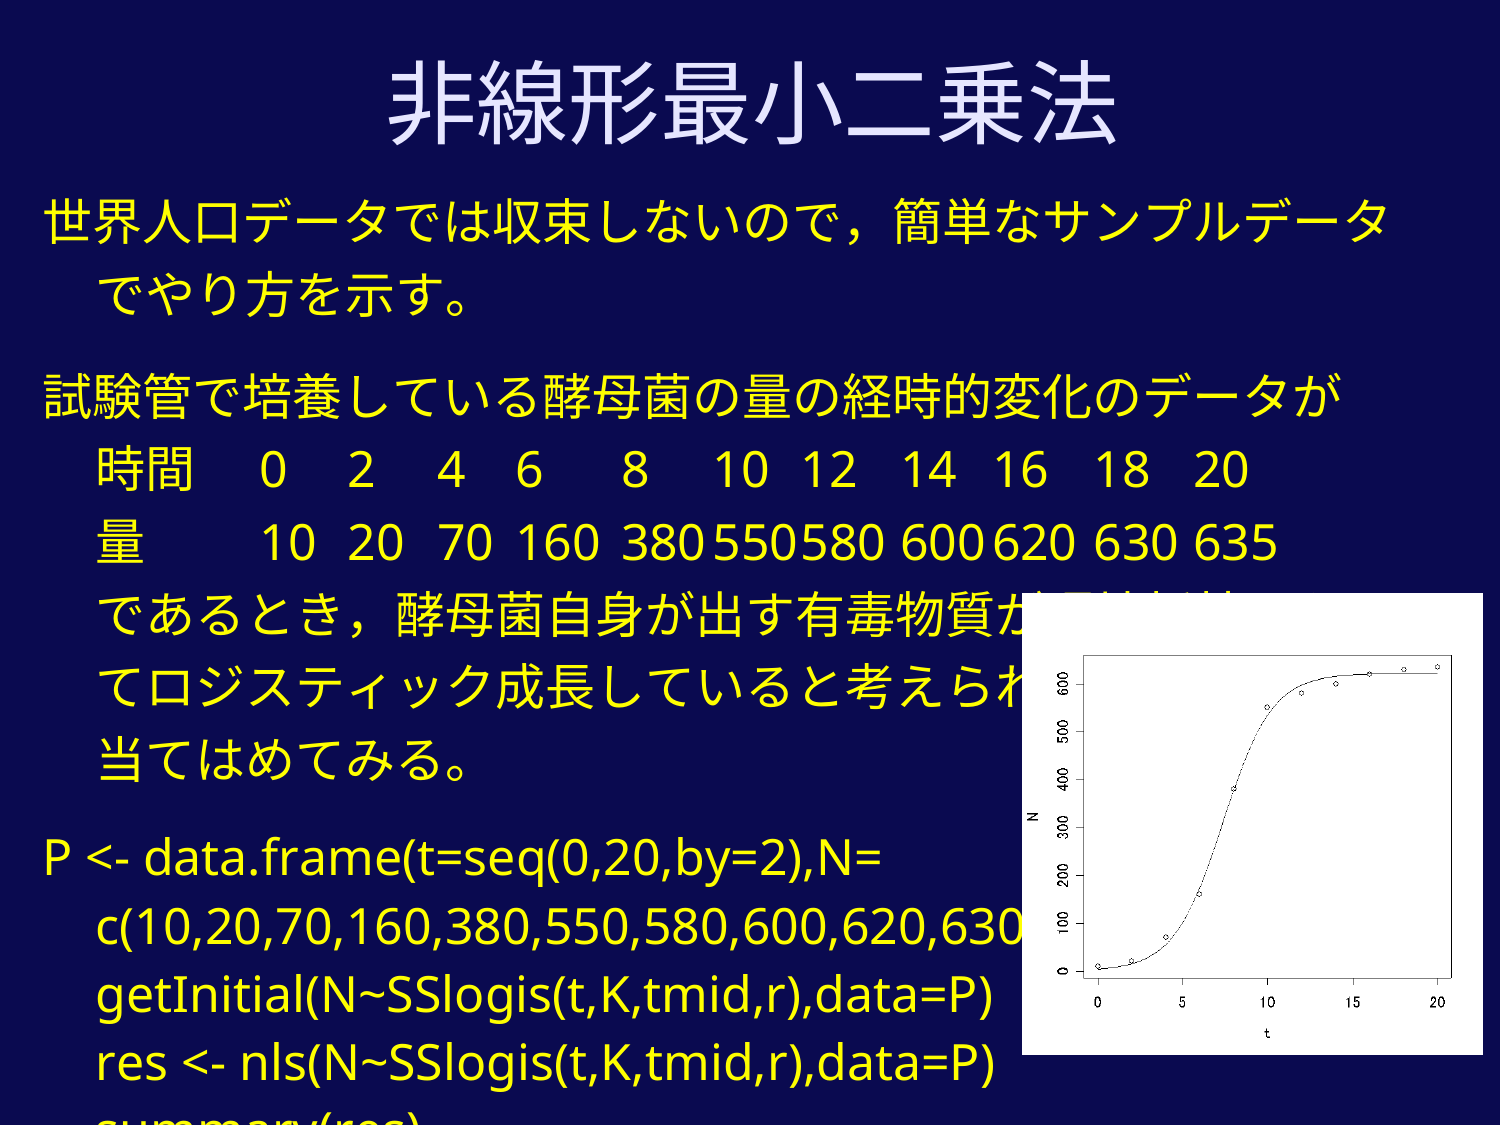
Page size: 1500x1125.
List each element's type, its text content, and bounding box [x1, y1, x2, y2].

list 世界人口データでは収束しないので，簡単なサンプルデータでやり方を示す。 試験管で培養している酵母菌の量の経時的変化のデータが 時間 0 2 4 6 8 10 12 14 16 18 20 量 10 20 70 160 380 550 580 600 620 630 635 であるとき，酵母菌自身が出す有毒物質が環境抵抗となってロジスティック成長していると考えられるので，それを当てはめてみる。 P <- data.frame(t=seq(0,20,by=2),N= c(10,20,70,160,380,550,580,600,620,630,635)) getInitial(N~SSlogis(t,K,tmid,r),data=P) res <- nls(N~SSlogis(t,K,tmid,r),data=P) summary(res) tt <- seq(0,20,by=0.01) plot(P) lines(tt,predict(res,list(t=tt))) [24, 182, 1425, 1043]
title 非線形最小二乗法 [38, 32, 1467, 163]
picture [1022, 593, 1483, 1055]
